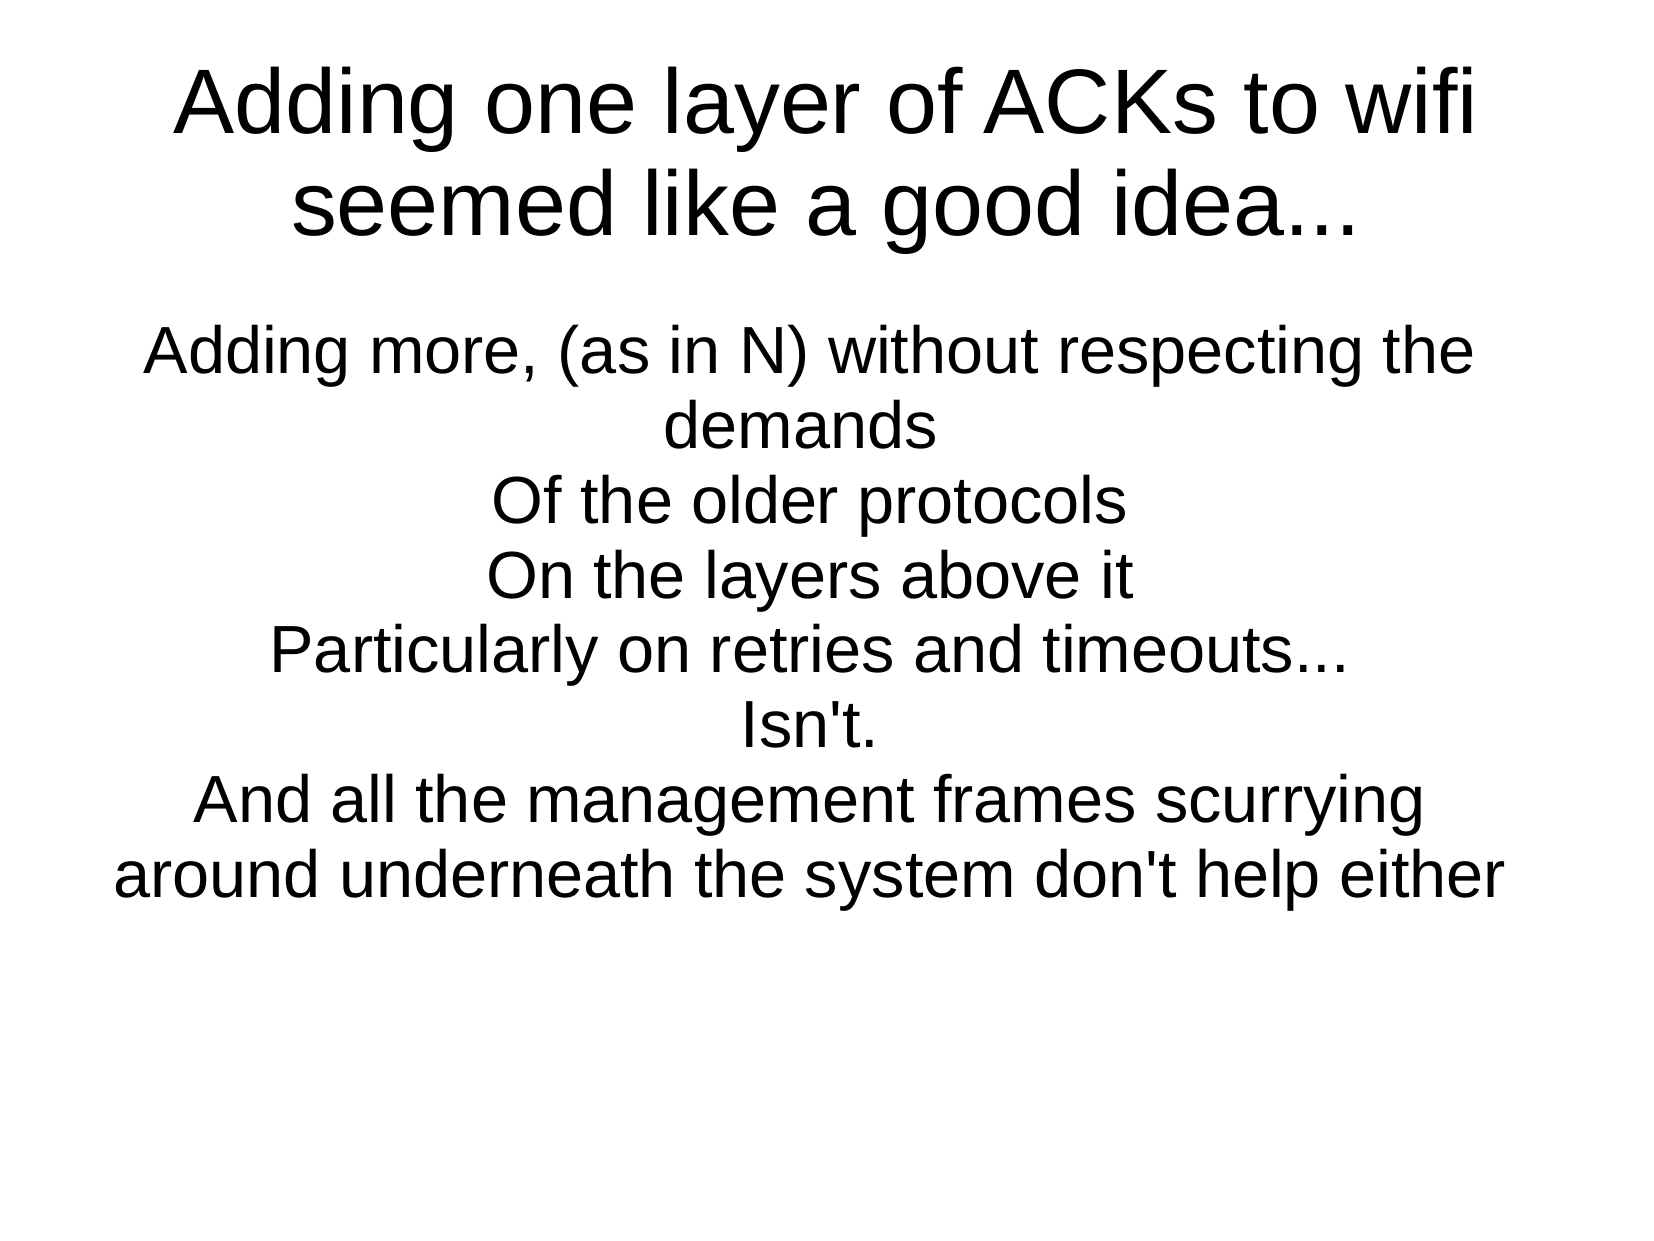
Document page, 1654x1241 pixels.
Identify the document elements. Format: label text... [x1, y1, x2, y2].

title Adding one layer of ACKs to wifi seemed like a good idea... [82, 49, 1571, 257]
subtitle Adding more, (as in N) without respecting the demands Of the older protocols On the layers above it Particularly on retries and timeouts... Isn't. And all the management frames scurrying around underneath the system don't help either [82, 290, 1538, 1010]
